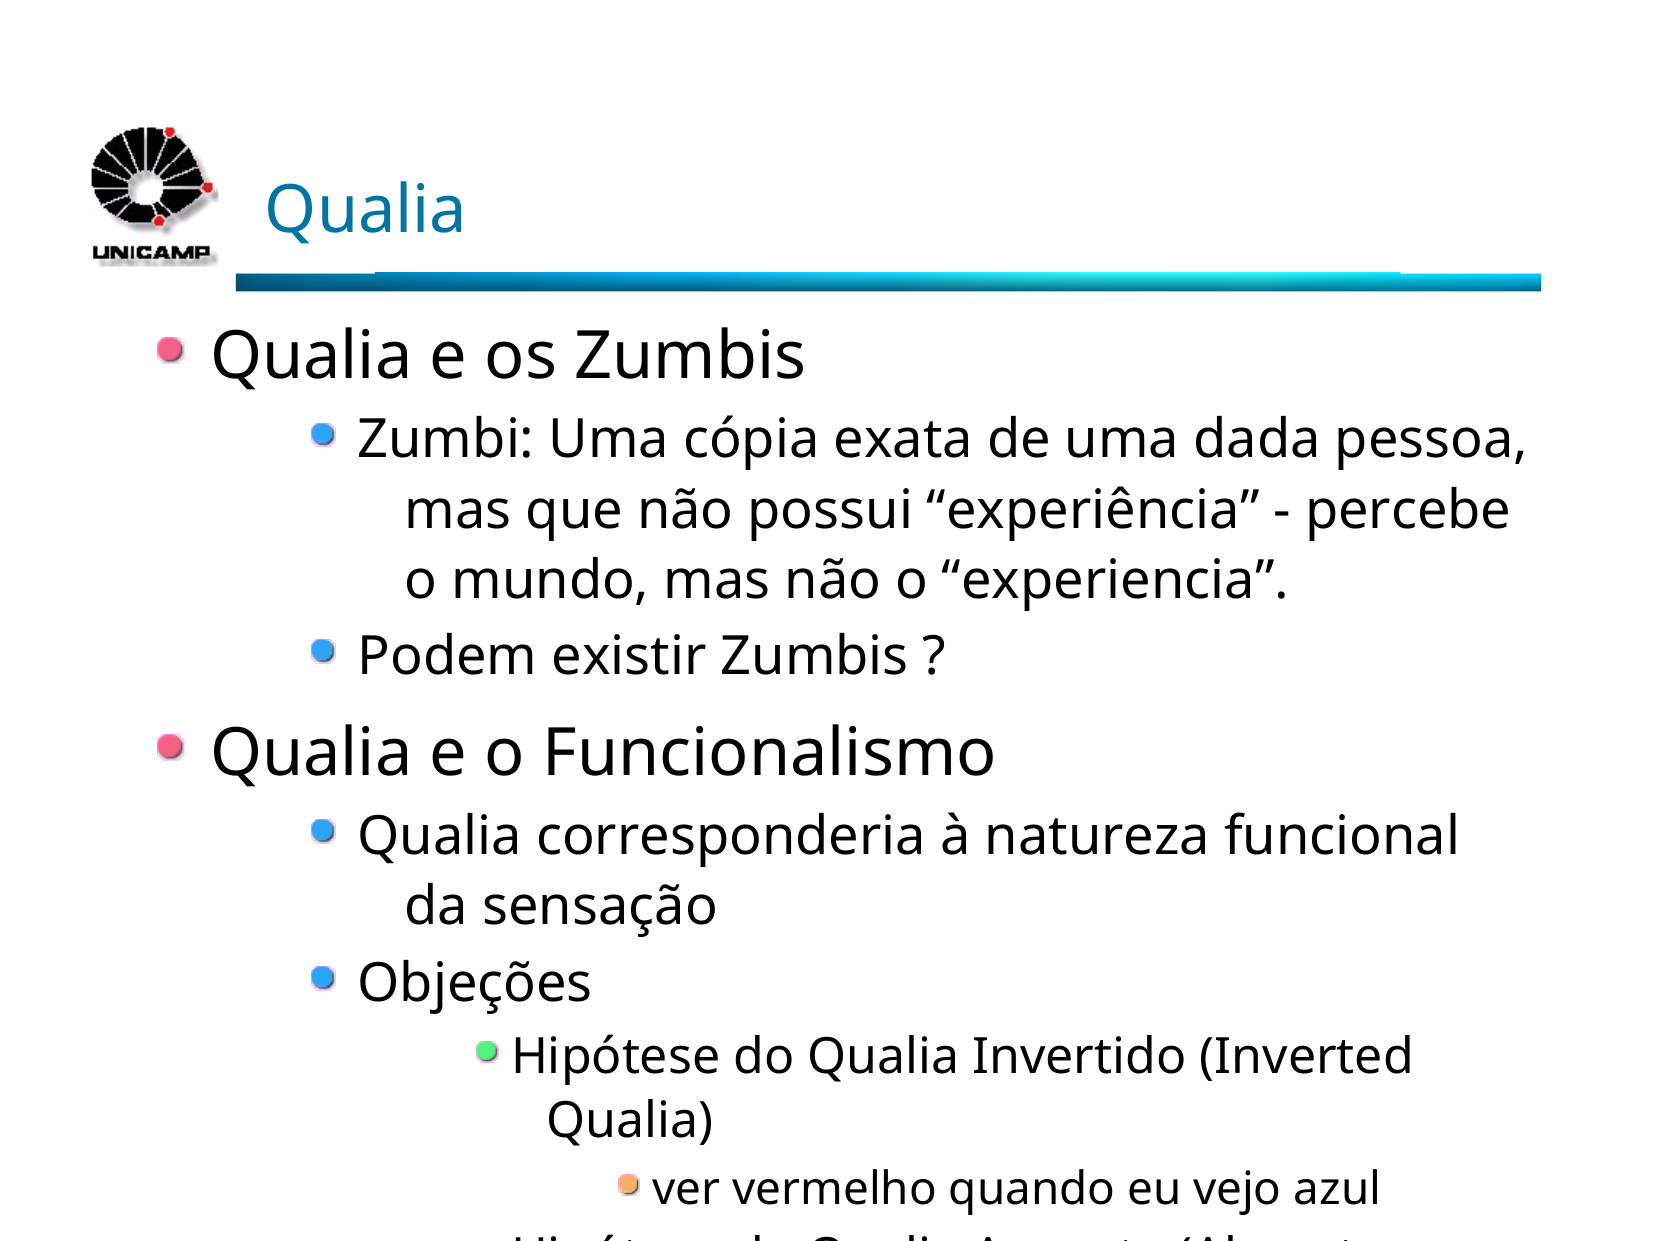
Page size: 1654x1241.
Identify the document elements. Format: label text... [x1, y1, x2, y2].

title Qualia [264, 42, 1534, 250]
picture [617, 1187, 641, 1197]
picture [125, 272, 1654, 295]
list Qualia e os Zumbis Zumbi: Uma cópia exata de uma dada pessoa, mas que não possui “experiência” - percebe o mundo, mas não o “experiencia”. Podem existir Zumbis ? Qualia e o Funcionalismo Qualia corresponderia à natureza funcional da sensação Objeções Hipótese do Qualia Invertido (Inverted Qualia) ver vermelho quando eu vejo azul Hipótese do Qualia Ausente (Absent Qualia) Uma réplica funcional sem qualia ? [121, 309, 1534, 1187]
